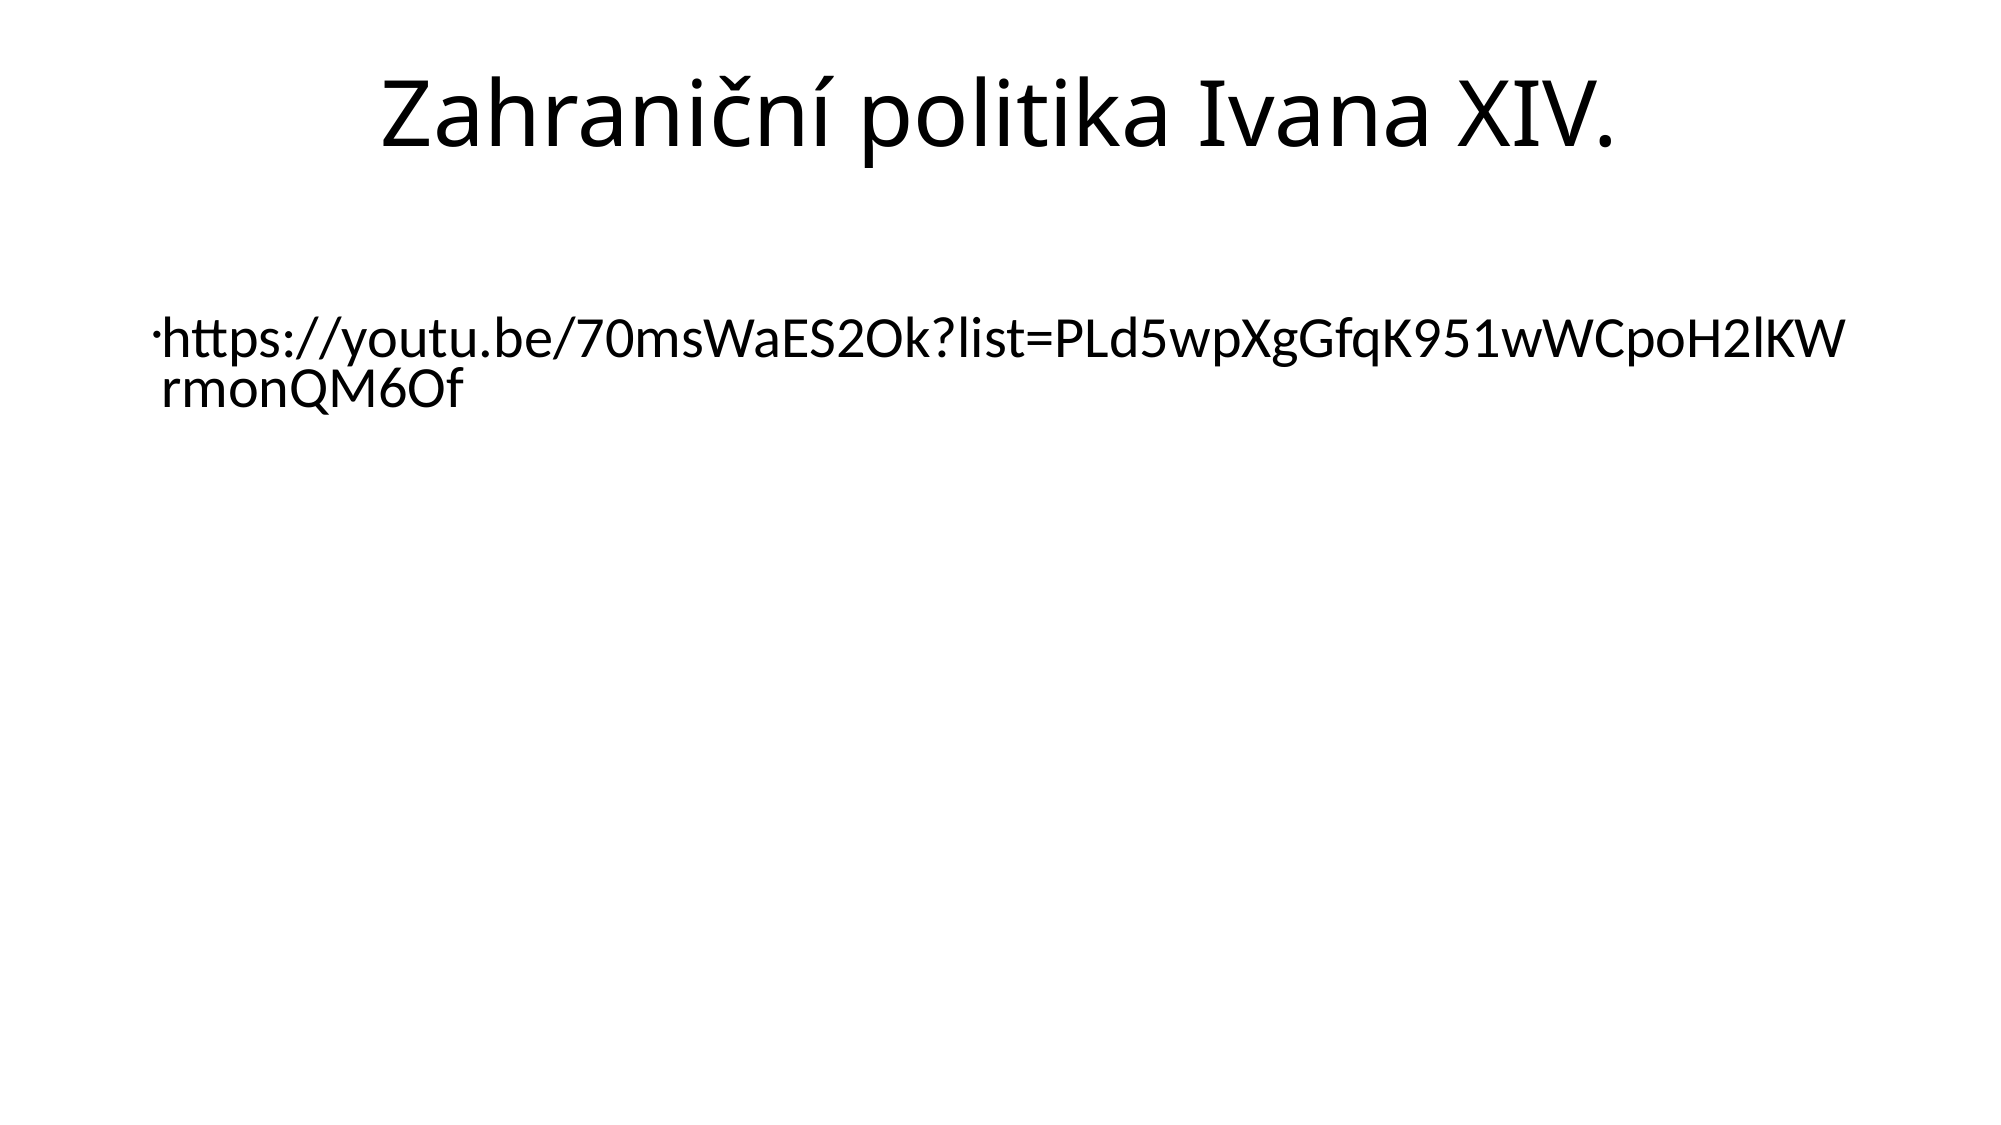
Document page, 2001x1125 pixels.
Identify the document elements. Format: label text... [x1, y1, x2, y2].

title Zahraniční politika Ivana XIV. [137, 59, 1863, 278]
list https://youtu.be/70msWaES2Ok?list=PLd5wpXgGfqK951wWCpoH2lKWrmonQM6Of [137, 299, 1863, 1014]
